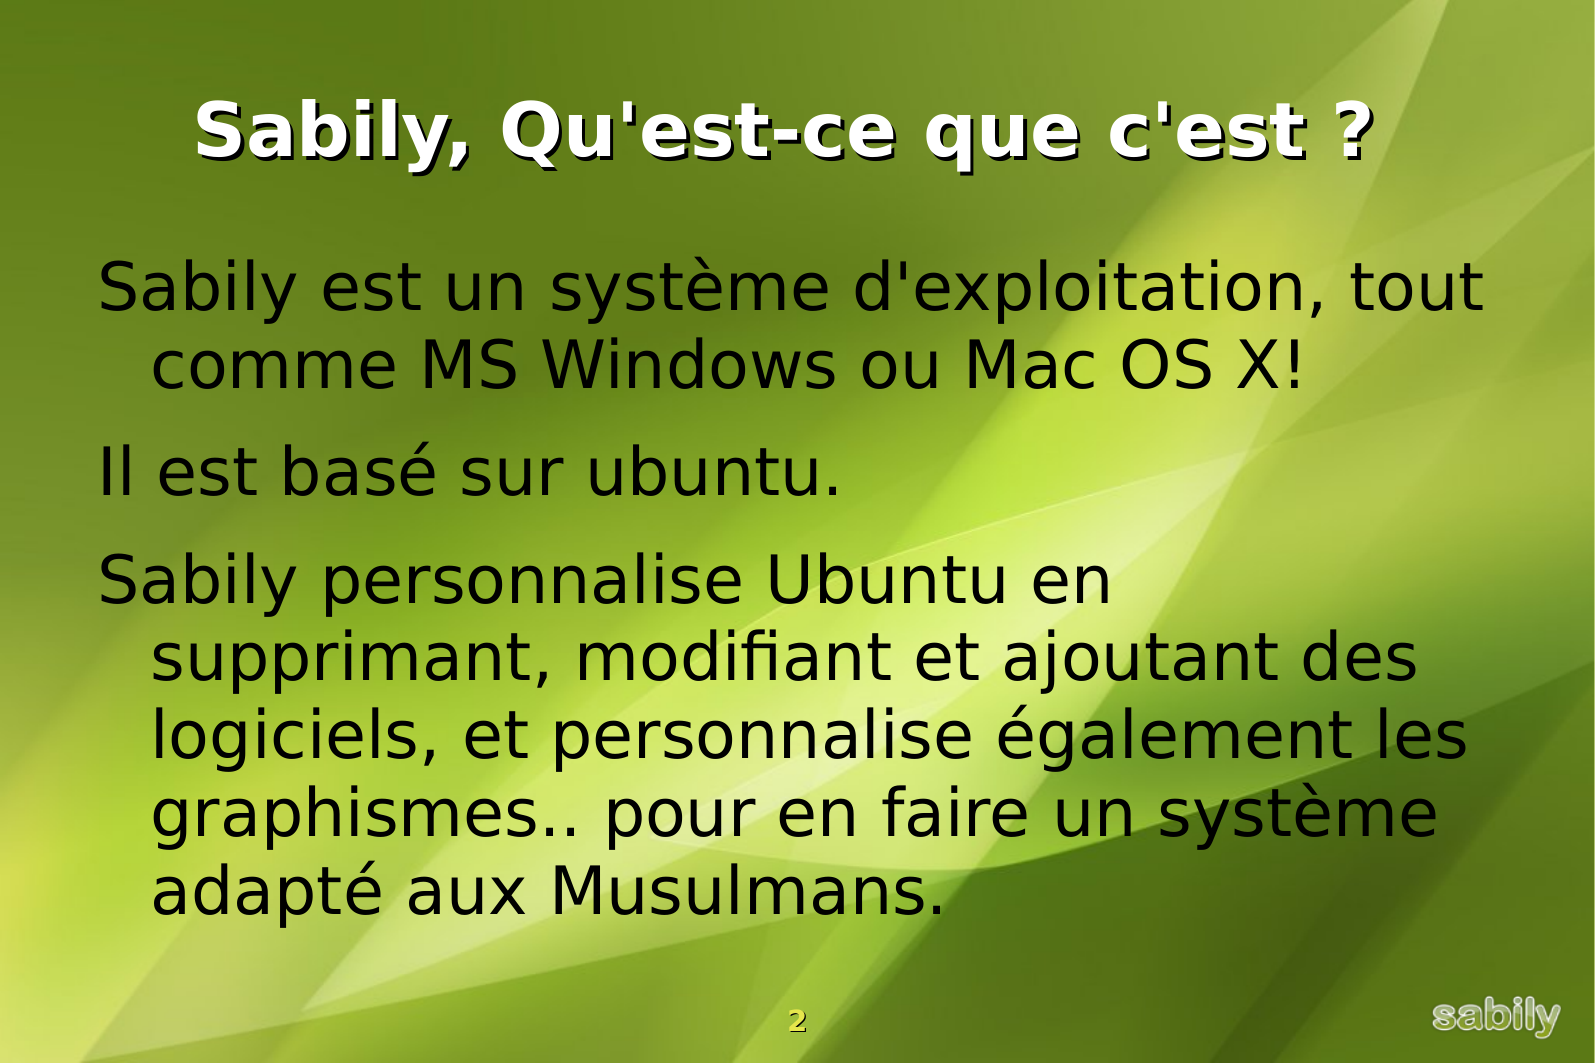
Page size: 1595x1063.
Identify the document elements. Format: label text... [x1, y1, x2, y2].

list Sabily est un système d'exploitation, tout comme MS Windows ou Mac OS X! Il est basé sur ubuntu. Sabily personnalise Ubuntu en supprimant, modifiant et ajoutant des logiciels, et personnalise également les graphismes.. pour en faire un système adapté aux Musulmans. [79, 248, 1515, 1038]
picture [0, 0, 1595, 1063]
title Sabily, Qu'est-ce que c'est ? [79, 49, 1515, 213]
